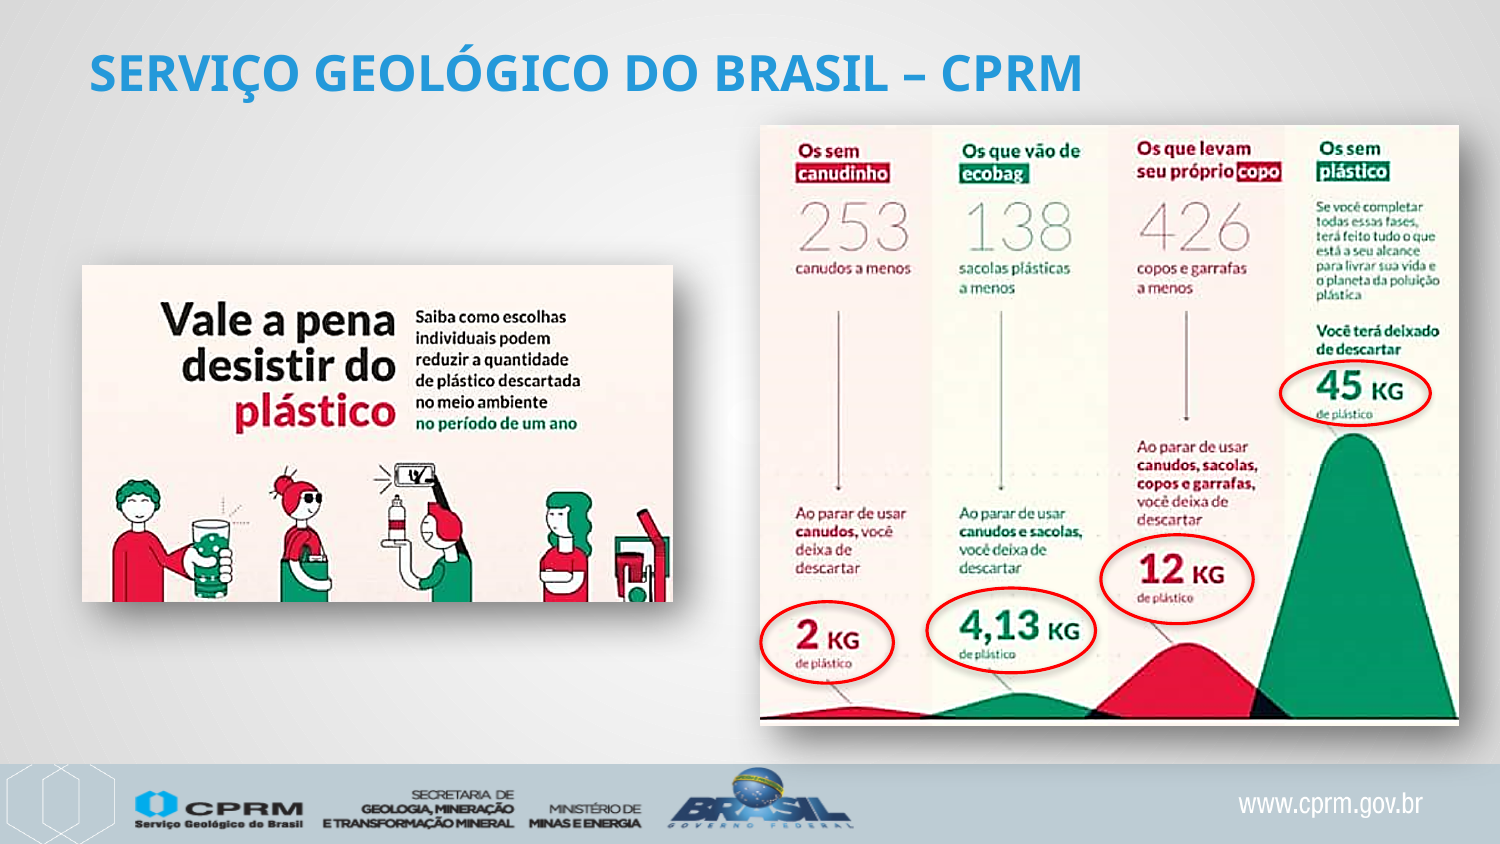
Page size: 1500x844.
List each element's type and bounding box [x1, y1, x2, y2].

picture [763, 604, 891, 681]
picture [82, 265, 673, 602]
picture [125, 757, 863, 844]
picture [760, 125, 1459, 726]
